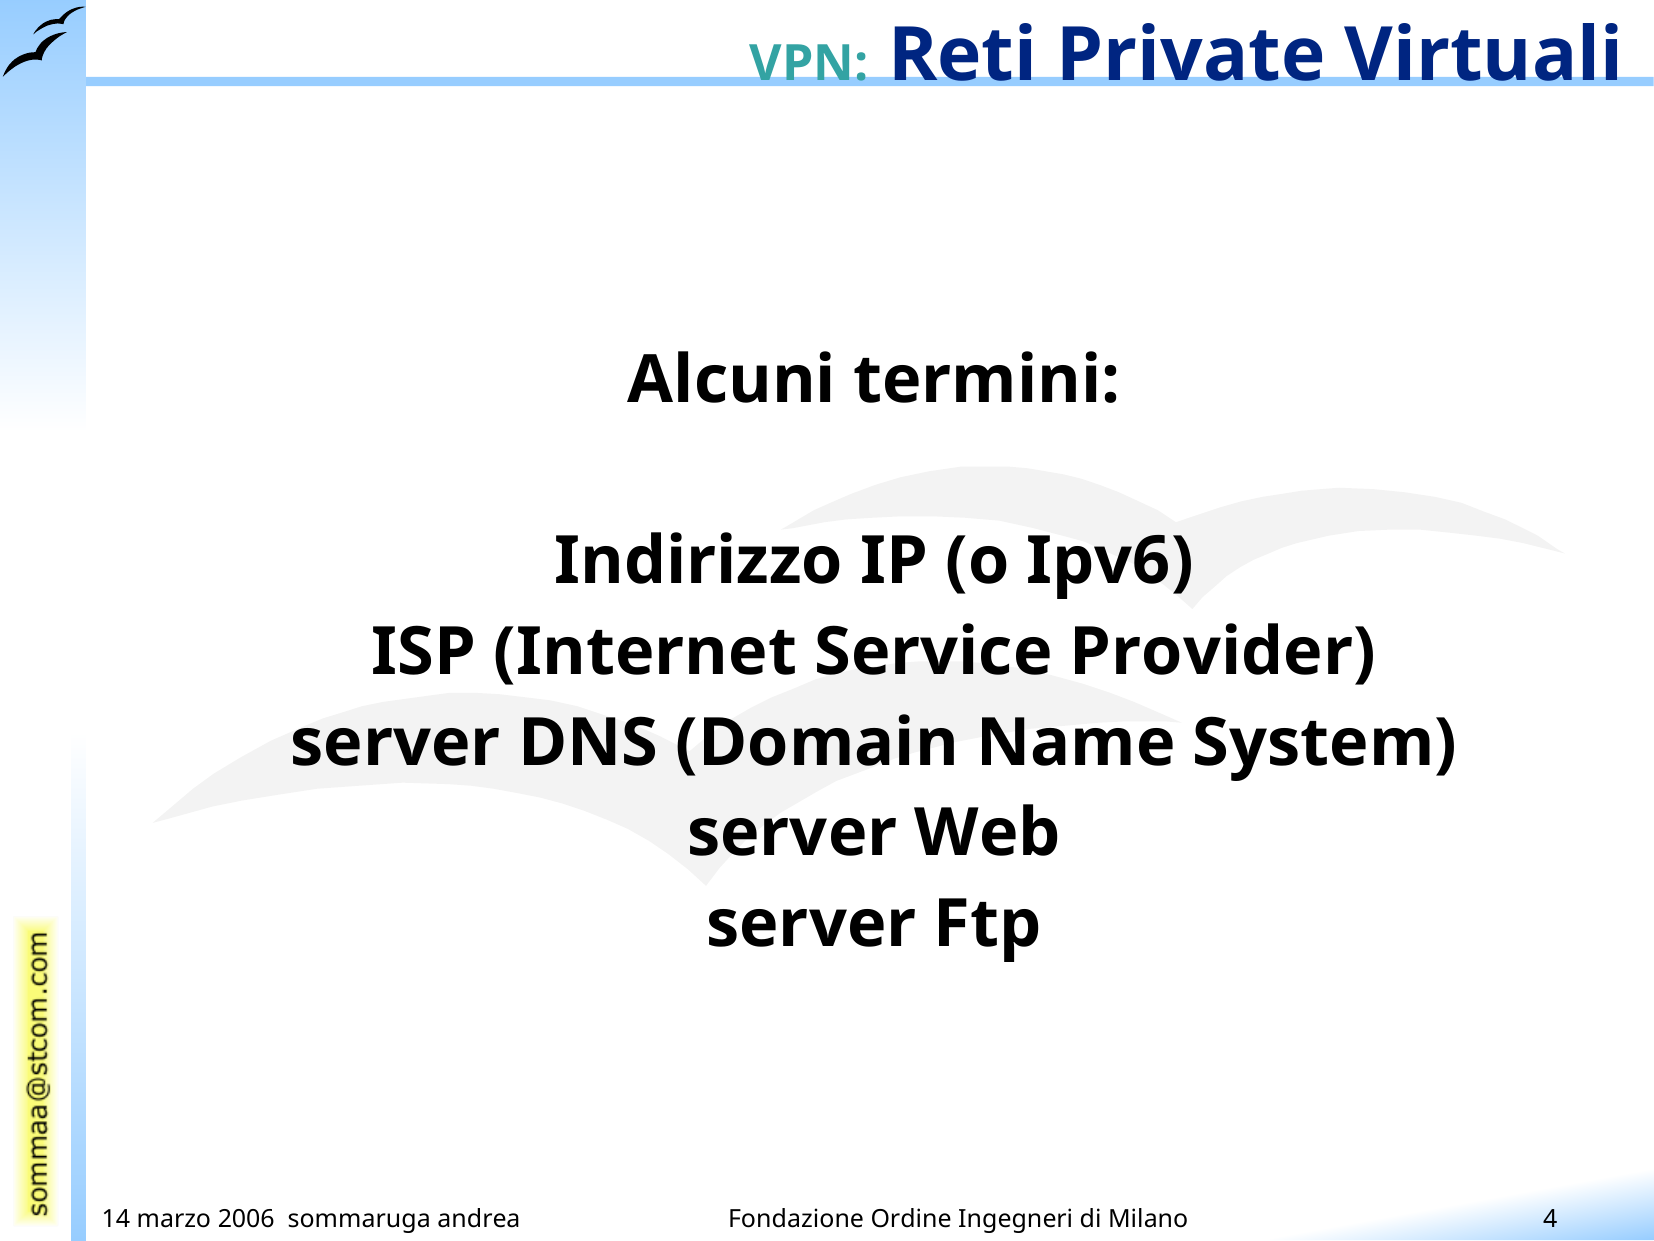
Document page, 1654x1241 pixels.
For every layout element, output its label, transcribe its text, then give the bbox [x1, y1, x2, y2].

subtitle Alcuni termini: Indirizzo IP (o Ipv6) ISP (Internet Service Provider) server DNS (Domain Name System) server Web server Ftp [85, 134, 1628, 1163]
title VPN: Reti Private Virtuali [85, 0, 1654, 104]
picture [12, 915, 60, 1228]
